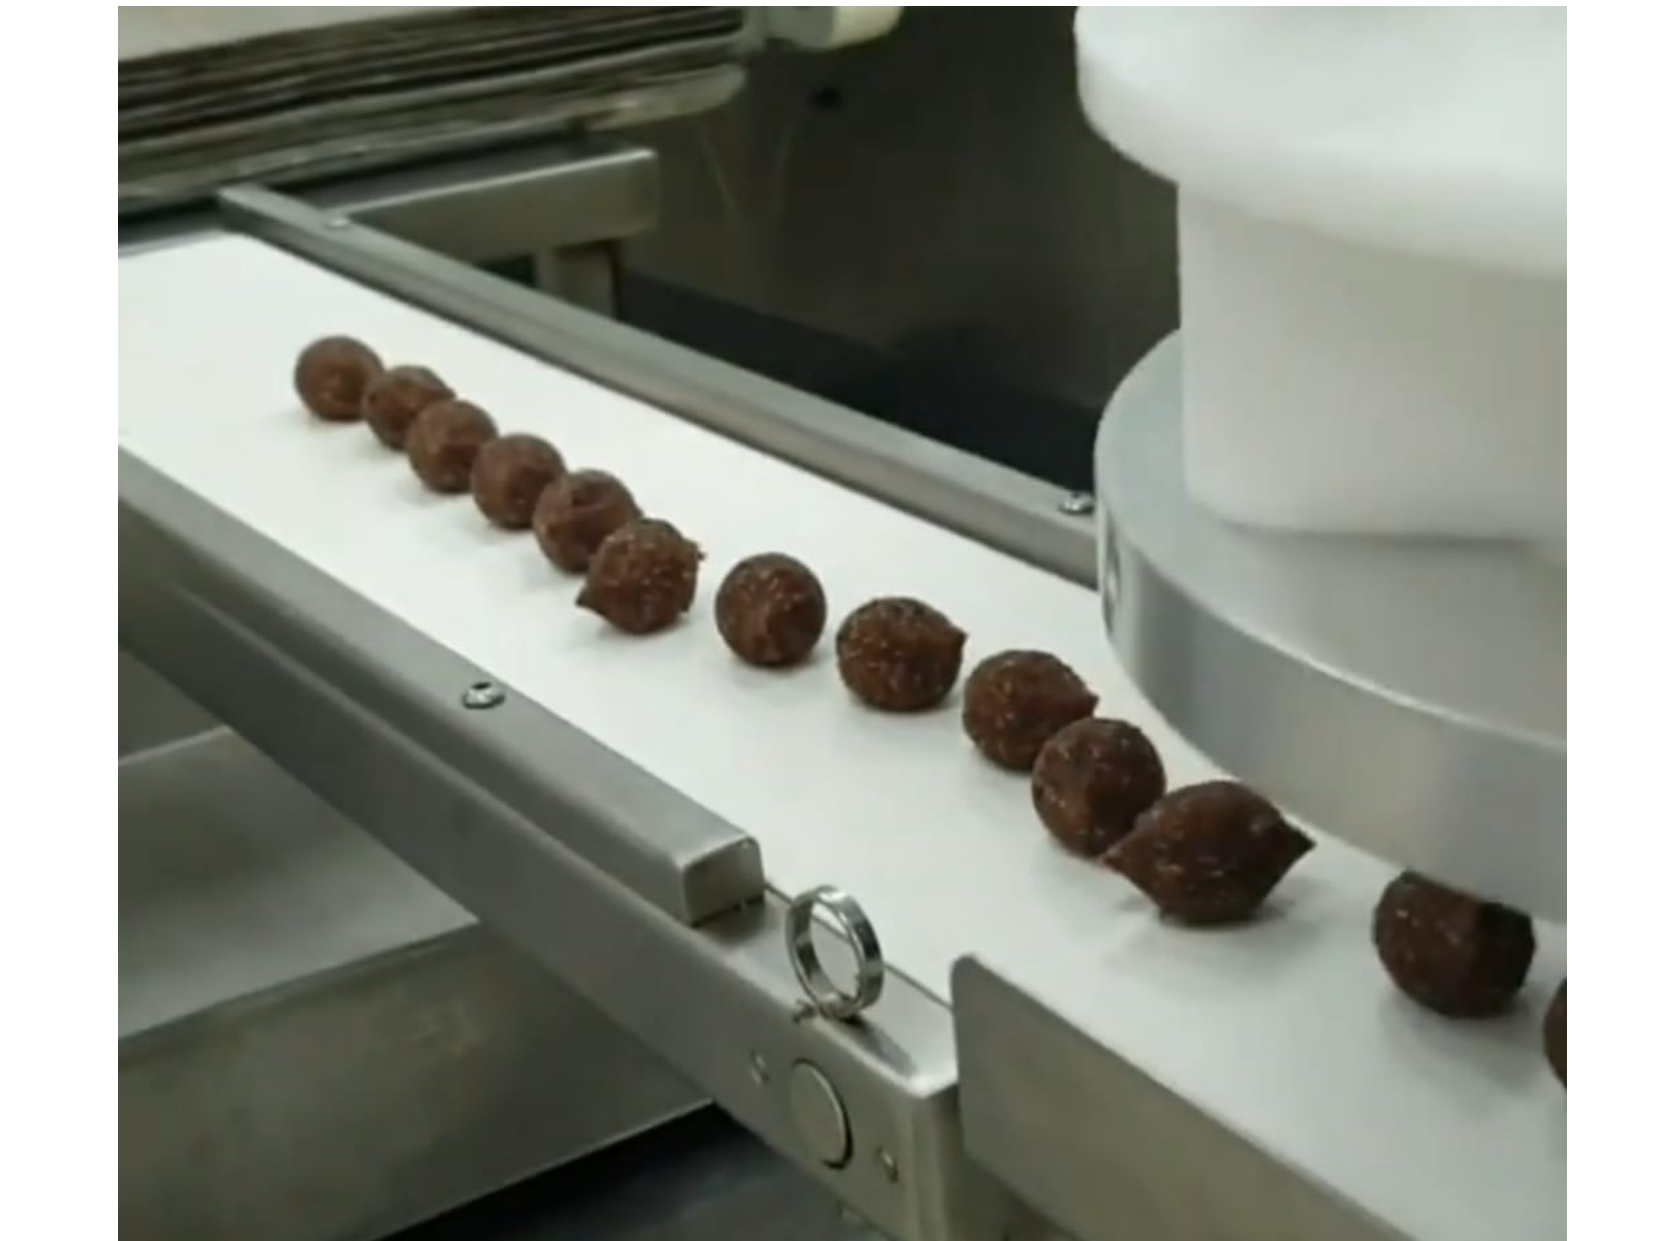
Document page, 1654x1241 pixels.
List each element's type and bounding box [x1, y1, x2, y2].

picture [118, 7, 1567, 1241]
